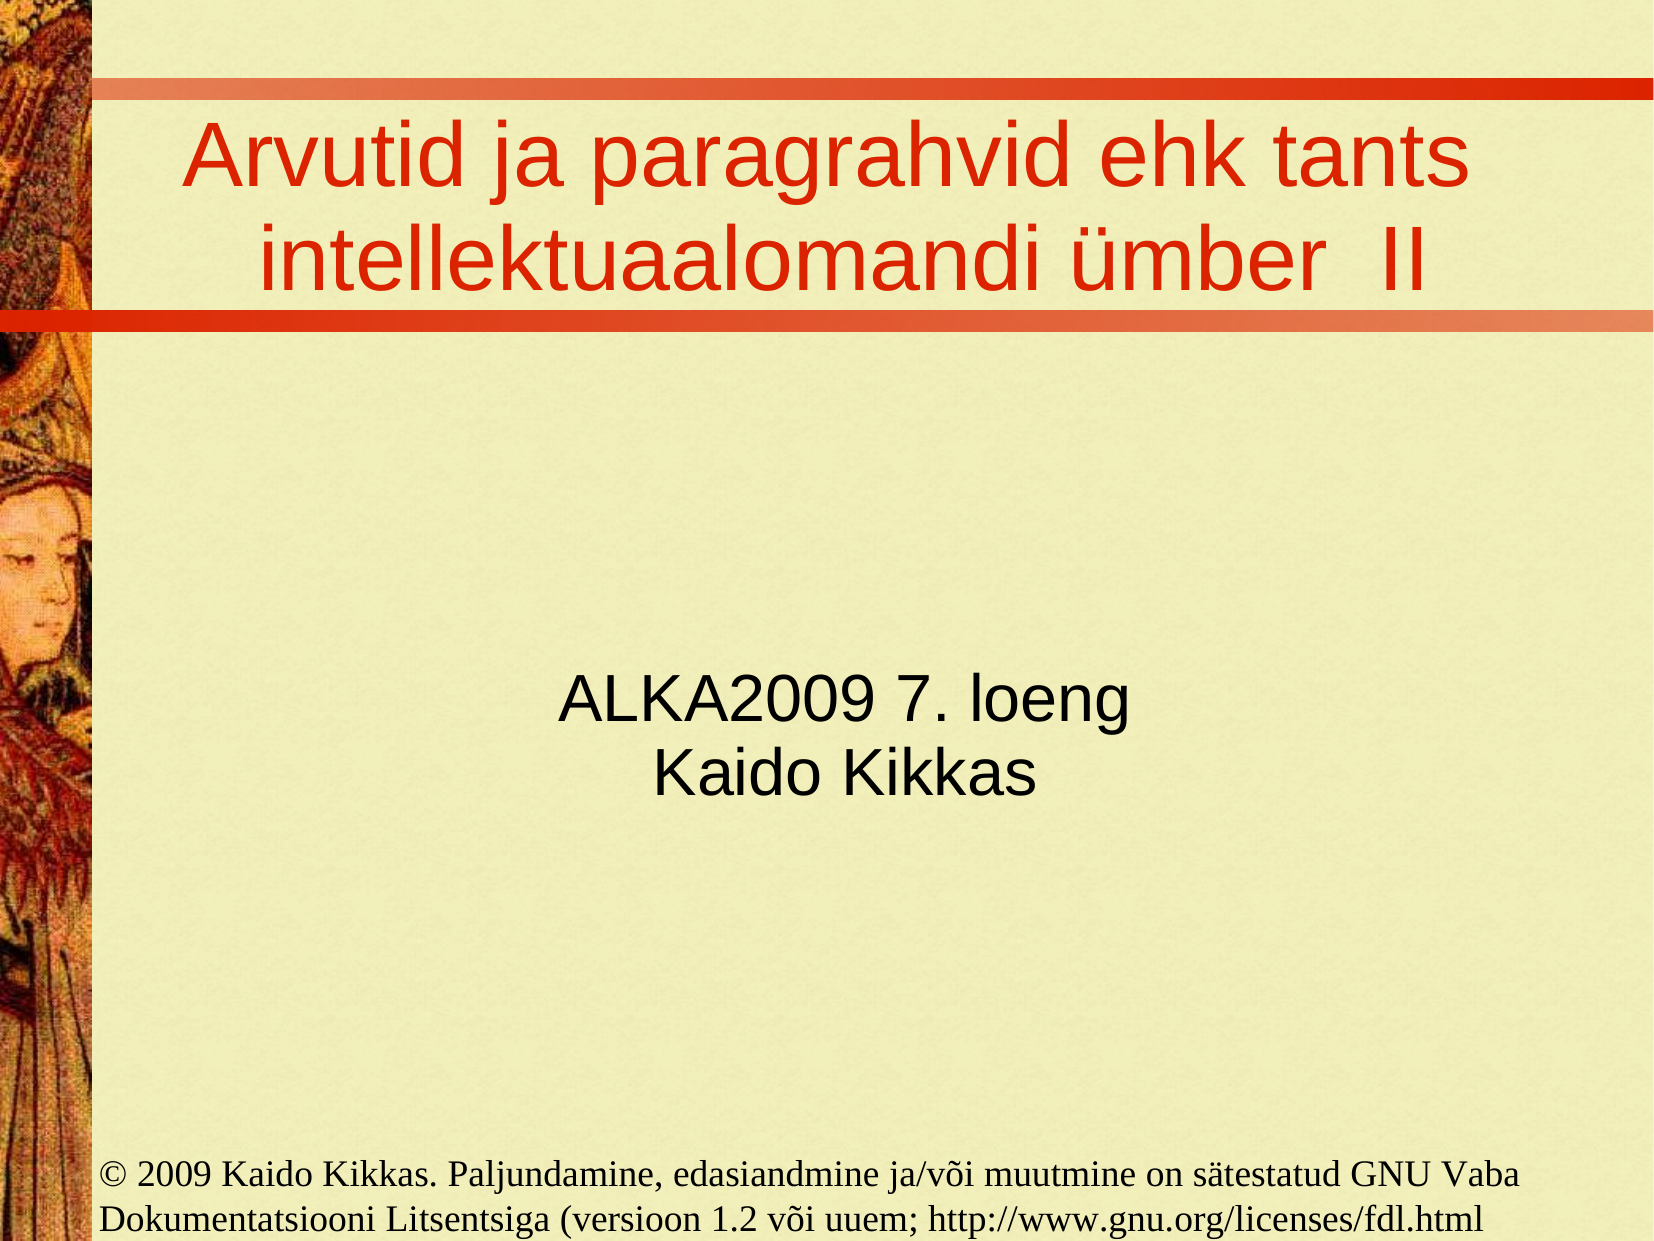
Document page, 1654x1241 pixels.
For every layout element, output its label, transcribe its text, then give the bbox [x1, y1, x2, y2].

text_box © 2009 Kaido Kikkas. Paljundamine, edasiandmine ja/või muutmine on sätestatud GNU Vaba Dokumentatsiooni Litsentsiga (versioon 1.2 või uuem; http://www.gnu.org/licenses/fdl.html [98, 1149, 1582, 1241]
subtitle ALKA2009 7. loeng Kaido Kikkas [121, 344, 1534, 1127]
title Arvutid ja paragrahvid ehk tants intellektuaalomandi ümber II [121, 102, 1534, 311]
picture [0, 0, 1654, 310]
picture [0, 332, 1654, 1241]
